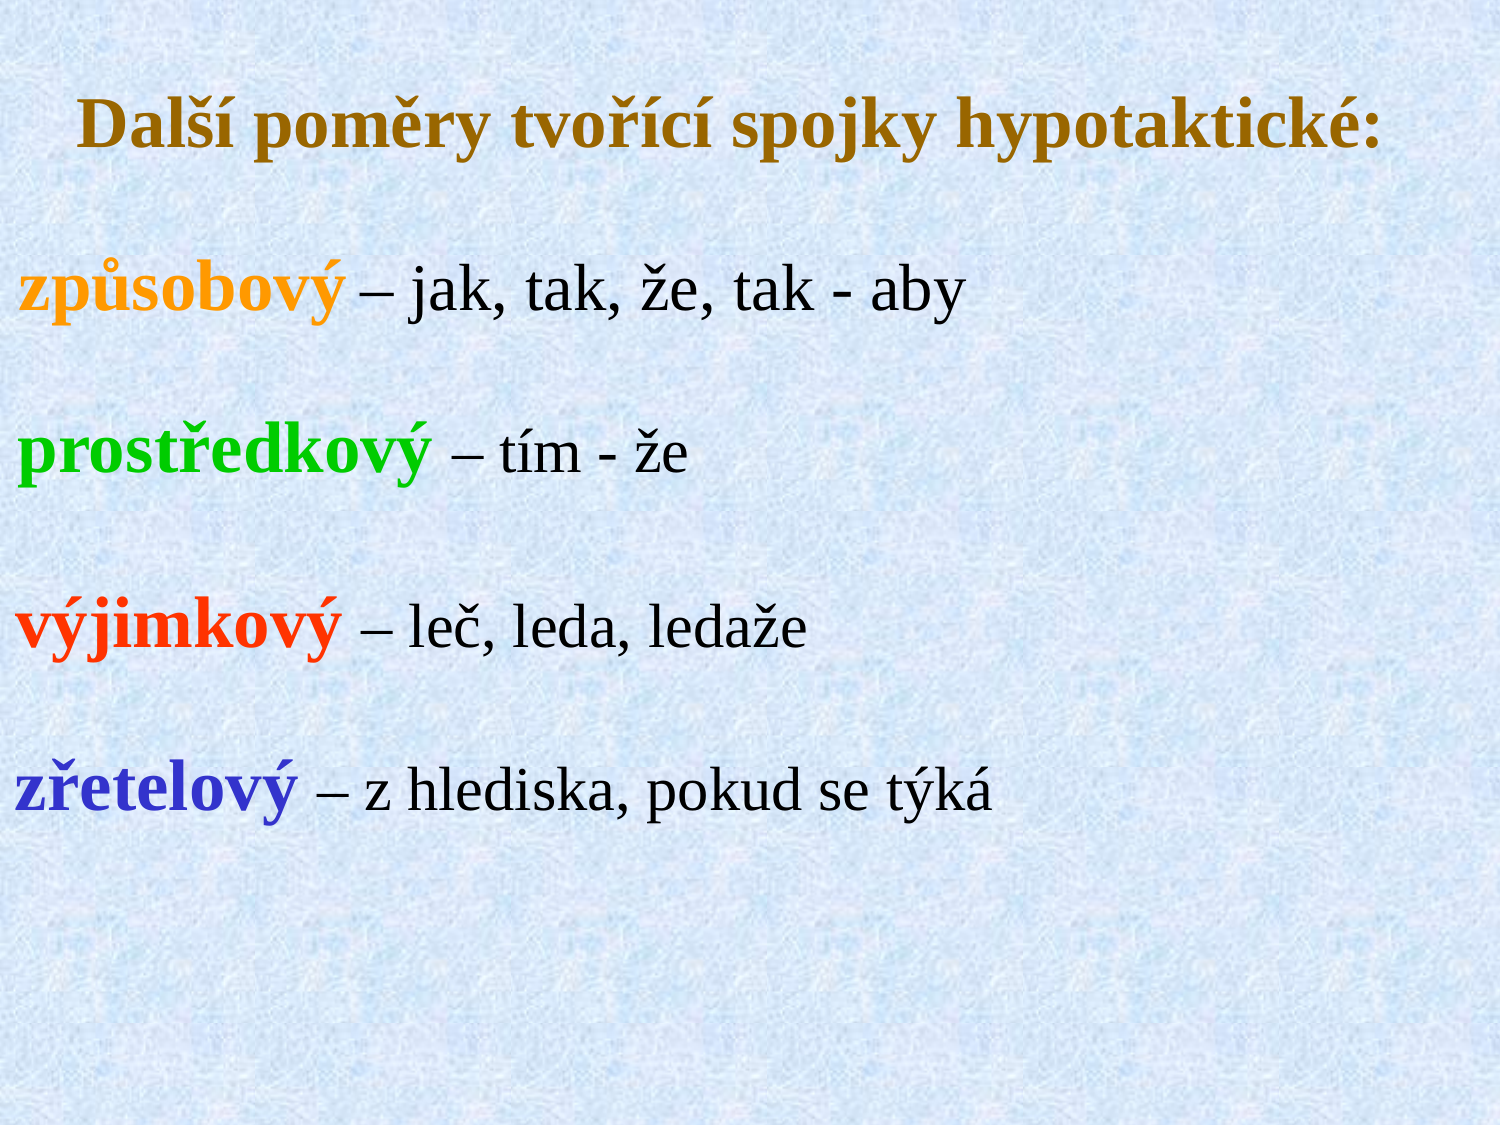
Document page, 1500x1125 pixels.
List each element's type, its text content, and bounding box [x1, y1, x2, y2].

text_box výjimkový – leč, leda, ledaže [0, 574, 824, 672]
text_box Další poměry tvořící spojky hypotaktické: [62, 74, 1402, 172]
text_box prostředkový – tím - že [2, 399, 705, 497]
text_box způsobový – jak, tak, že, tak - aby [3, 237, 983, 334]
text_box zřetelový – z hlediska, pokud se týká [0, 737, 1010, 834]
